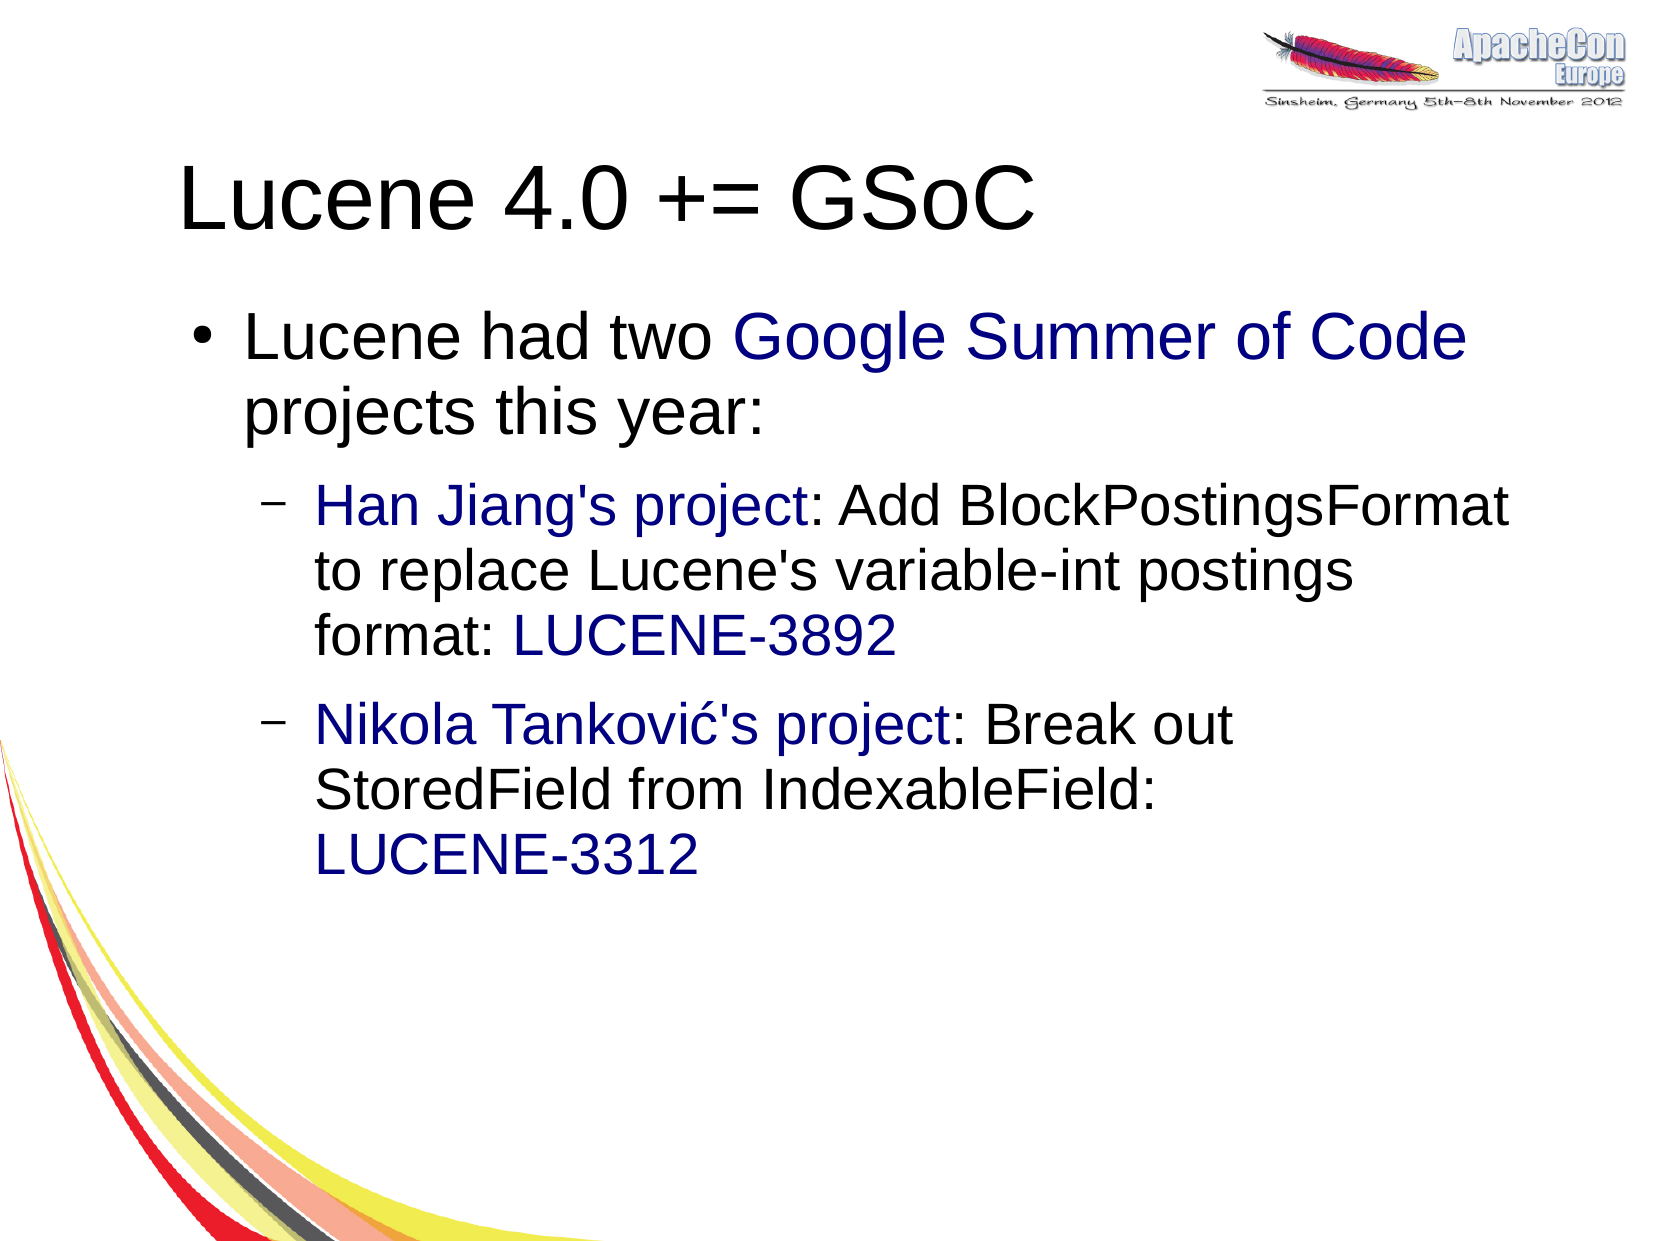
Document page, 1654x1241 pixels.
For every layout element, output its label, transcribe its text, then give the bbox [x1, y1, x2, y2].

title Lucene 4.0 += GSoC [177, 141, 1536, 254]
list Lucene had two Google Summer of Code projects this year: Han Jiang's project: Add BlockPostingsFormat to replace Lucene's variable-int postings format: LUCENE-3892 Nikola Tanković's project: Break out StoredField from IndexableField: LUCENE-3312 [172, 299, 1532, 1020]
picture [0, 0, 1654, 1241]
